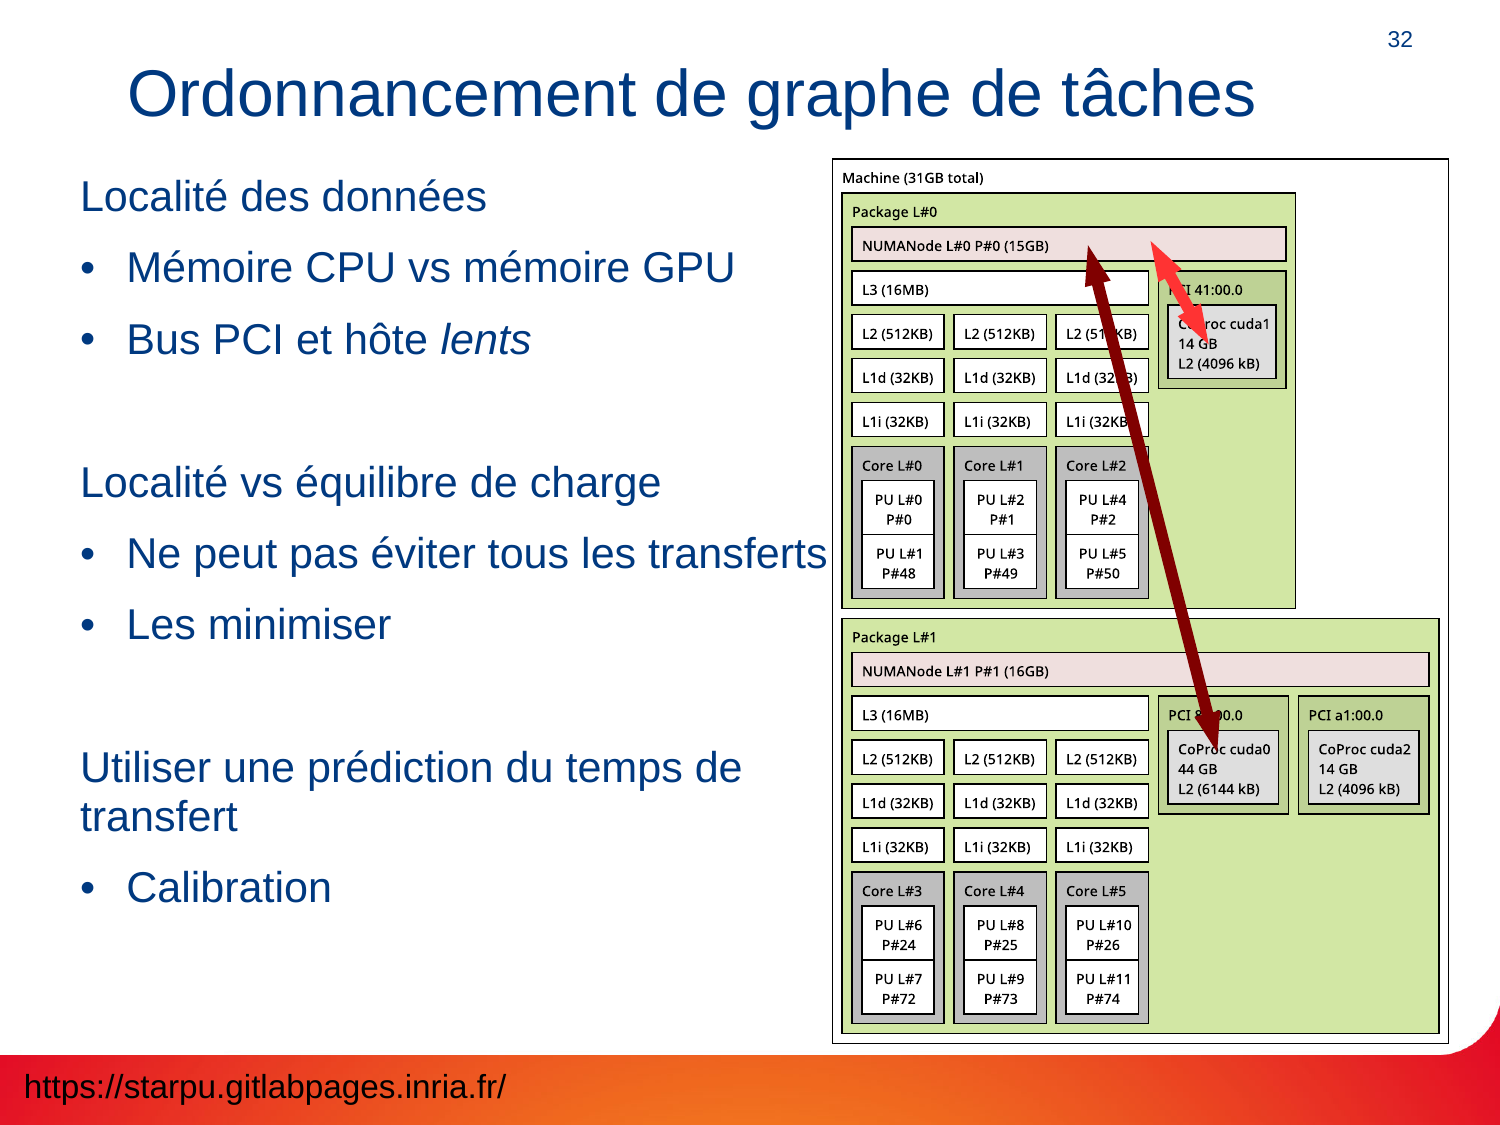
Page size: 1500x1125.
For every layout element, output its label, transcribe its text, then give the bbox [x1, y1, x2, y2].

picture [0, 158, 1500, 1125]
title Ordonnancement de graphe de tâches [112, 0, 1474, 188]
list Localité des données Mémoire CPU vs mémoire GPU Bus PCI et hôte lents Localité vs équilibre de charge Ne peut pas éviter tous les transferts Les minimiser Utiliser une prédiction du temps de transfert Calibration [65, 164, 832, 1000]
